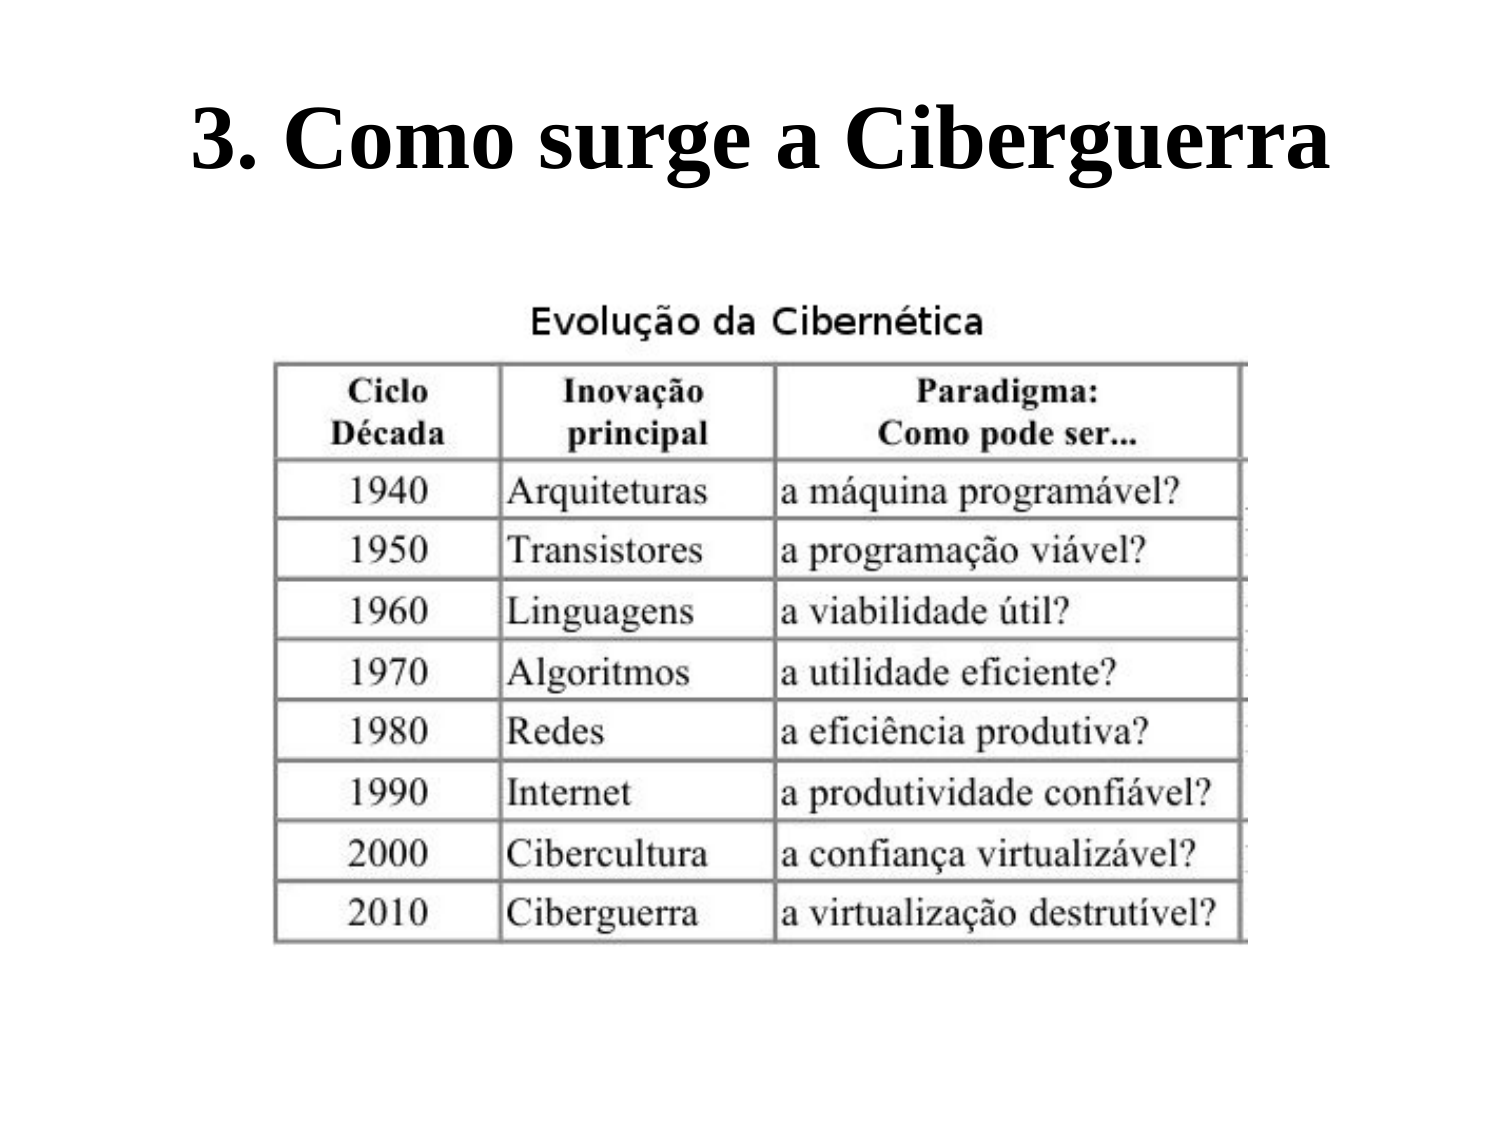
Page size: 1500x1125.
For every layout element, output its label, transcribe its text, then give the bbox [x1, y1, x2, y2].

title 3. Como surge a Ciberguerra [97, 63, 1426, 214]
picture [272, 272, 1248, 949]
